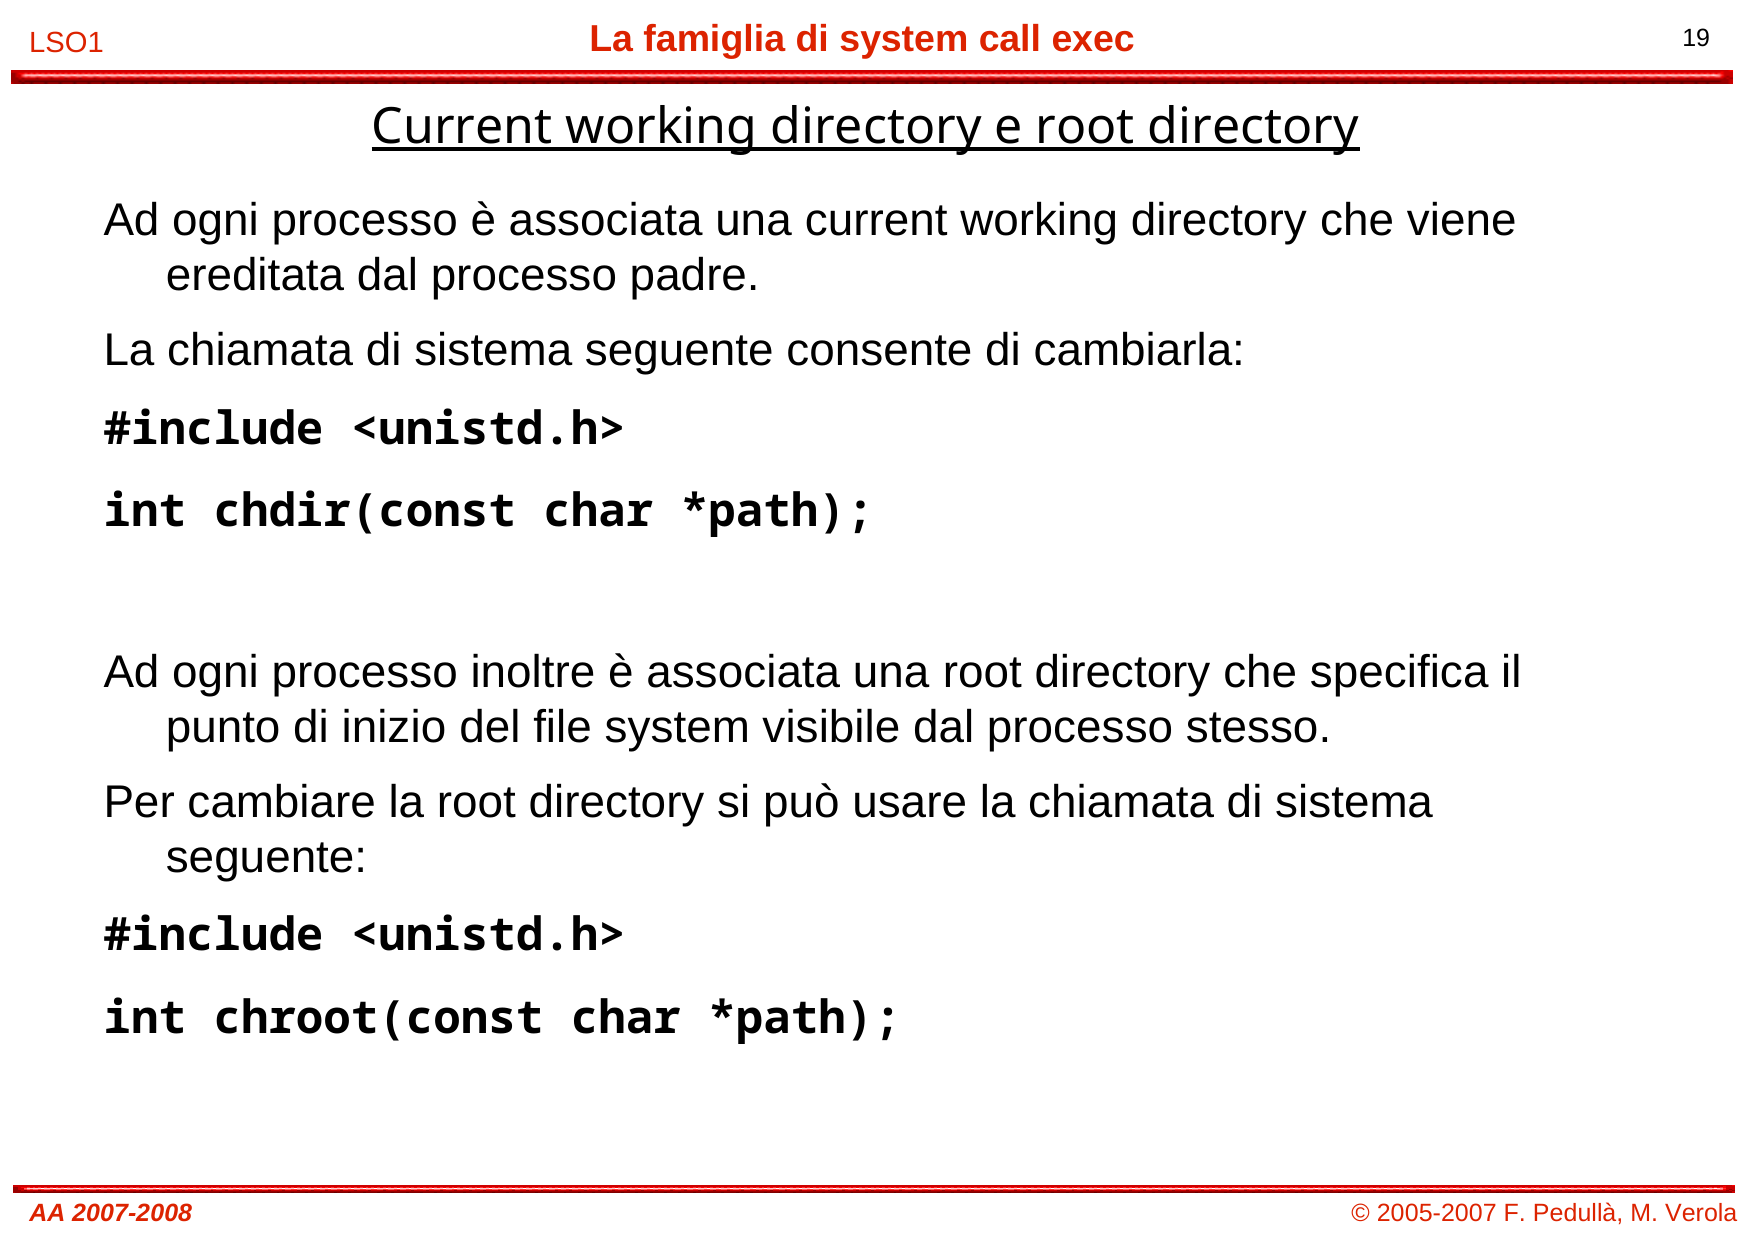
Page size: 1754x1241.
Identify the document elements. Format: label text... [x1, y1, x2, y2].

list Ad ogni processo è associata una current working directory che viene ereditata dal processo padre. La chiamata di sistema seguente consente di cambiarla: #include <unistd.h> int chdir(const char *path); Ad ogni processo inoltre è associata una root directory che specifica il punto di inizio del file system visibile dal processo stesso. Per cambiare la root directory si può usare la chiamata di sistema seguente: #include <unistd.h> int chroot(const char *path); [88, 183, 1603, 1016]
title Current working directory e root directory [277, 78, 1454, 174]
picture [13, 1185, 1735, 1193]
picture [11, 70, 1733, 84]
